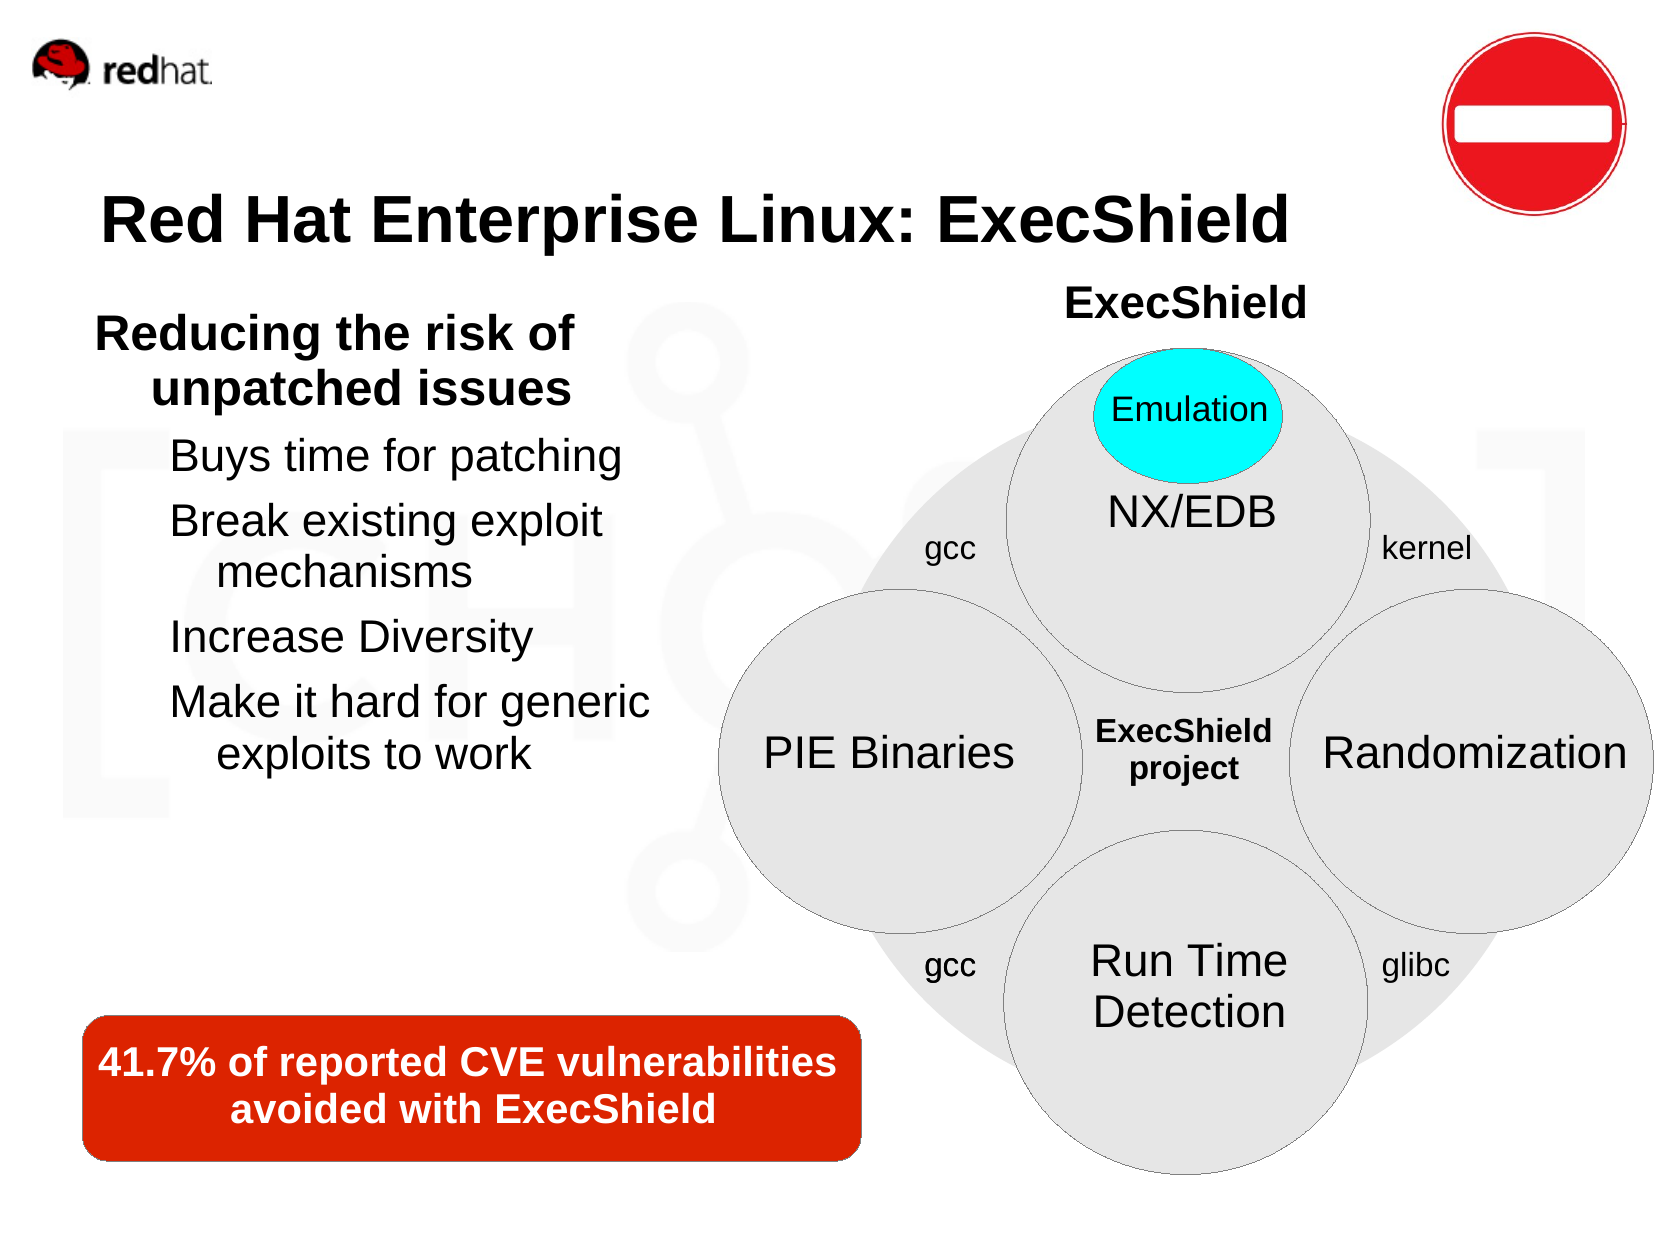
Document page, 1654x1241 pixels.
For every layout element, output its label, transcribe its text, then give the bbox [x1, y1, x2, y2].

text_box kernel [1381, 529, 1473, 580]
text_box glibc [1381, 946, 1451, 996]
picture [764, 877, 883, 952]
text_box gcc [924, 946, 977, 996]
text_box ExecShield project [1095, 712, 1273, 814]
text_box ExecShield [1038, 276, 1328, 421]
title Red Hat Enterprise Linux: ExecShield [100, 164, 1429, 275]
picture [1328, 17, 1636, 626]
text_box Run Time Detection [1090, 934, 1294, 1071]
picture [63, 302, 1038, 952]
text_box Randomization [1322, 727, 1645, 796]
text_box PIE Binaries [763, 727, 1038, 796]
picture [1486, 897, 1585, 952]
text_box 41.7% of reported CVE vulnerabilities avoided with ExecShield [37, 1039, 910, 1191]
list Reducing the risk of unpatched issues Buys time for patching Break existing exploit mechanisms Increase Diversity Make it hard for generic exploits to work [94, 304, 764, 1019]
text_box [718, 348, 1654, 1175]
text_box NX/EDB [1106, 486, 1293, 555]
text_box Emulation [1110, 389, 1278, 443]
text_box gcc [924, 529, 977, 580]
picture [31, 37, 212, 98]
text_box [82, 1015, 862, 1039]
